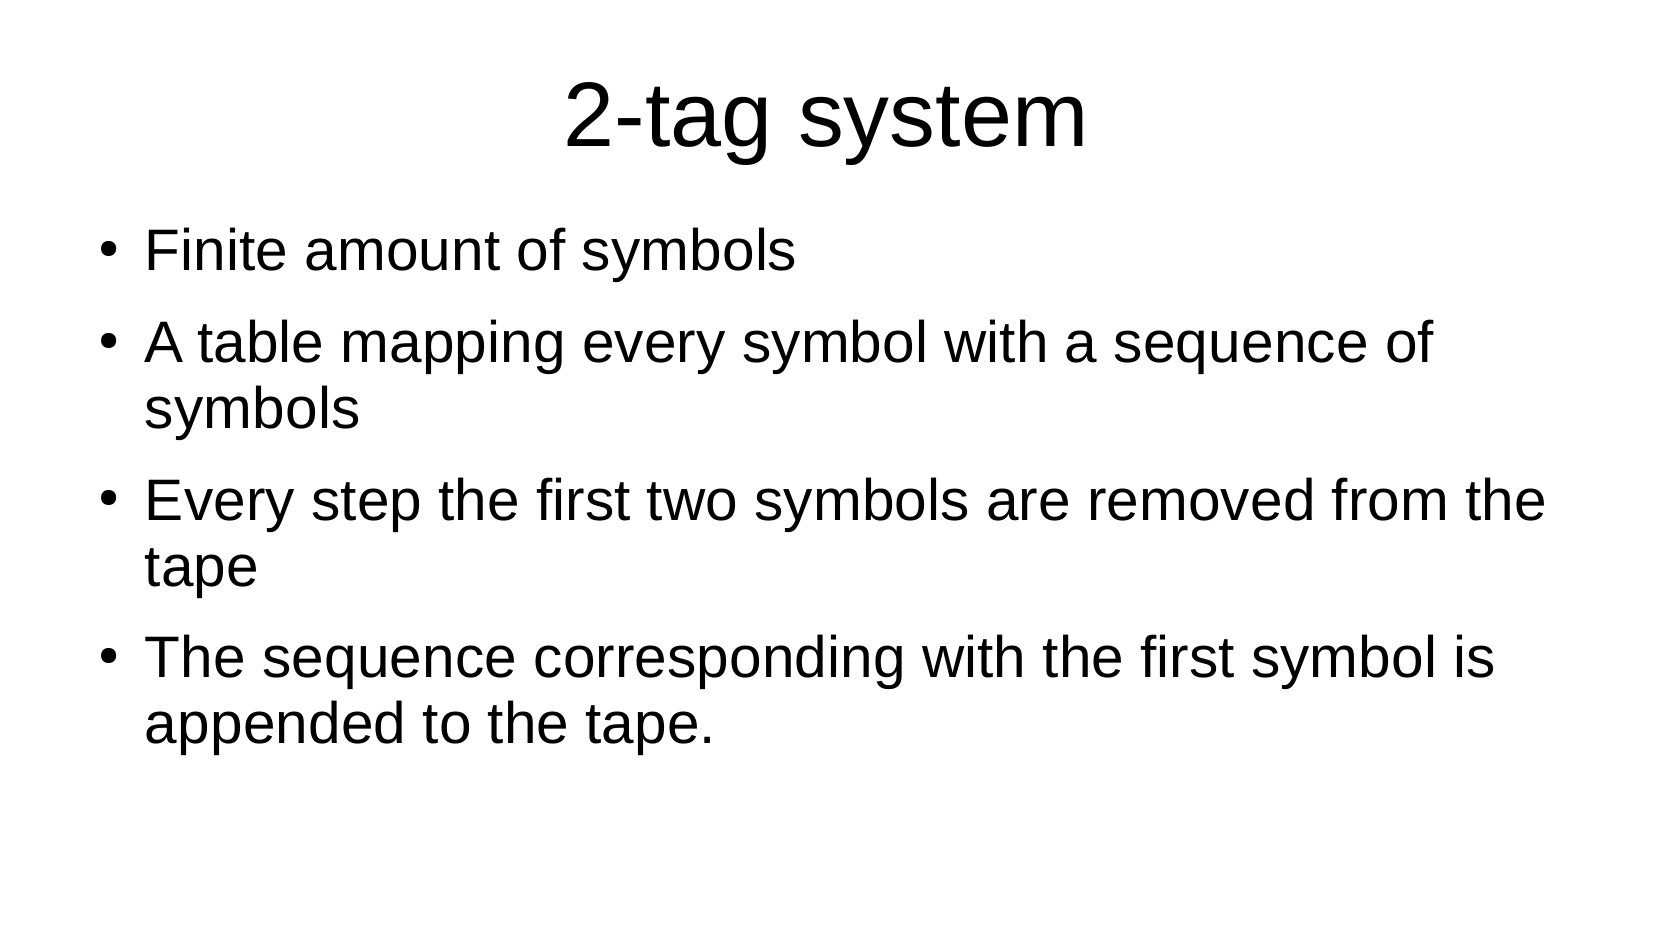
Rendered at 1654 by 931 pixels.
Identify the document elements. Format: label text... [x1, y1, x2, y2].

list Finite amount of symbols A table mapping every symbol with a sequence of symbols Every step the first two symbols are removed from the tape The sequence corresponding with the first symbol is appended to the tape. [82, 217, 1571, 758]
title 2-tag system [82, 37, 1571, 193]
